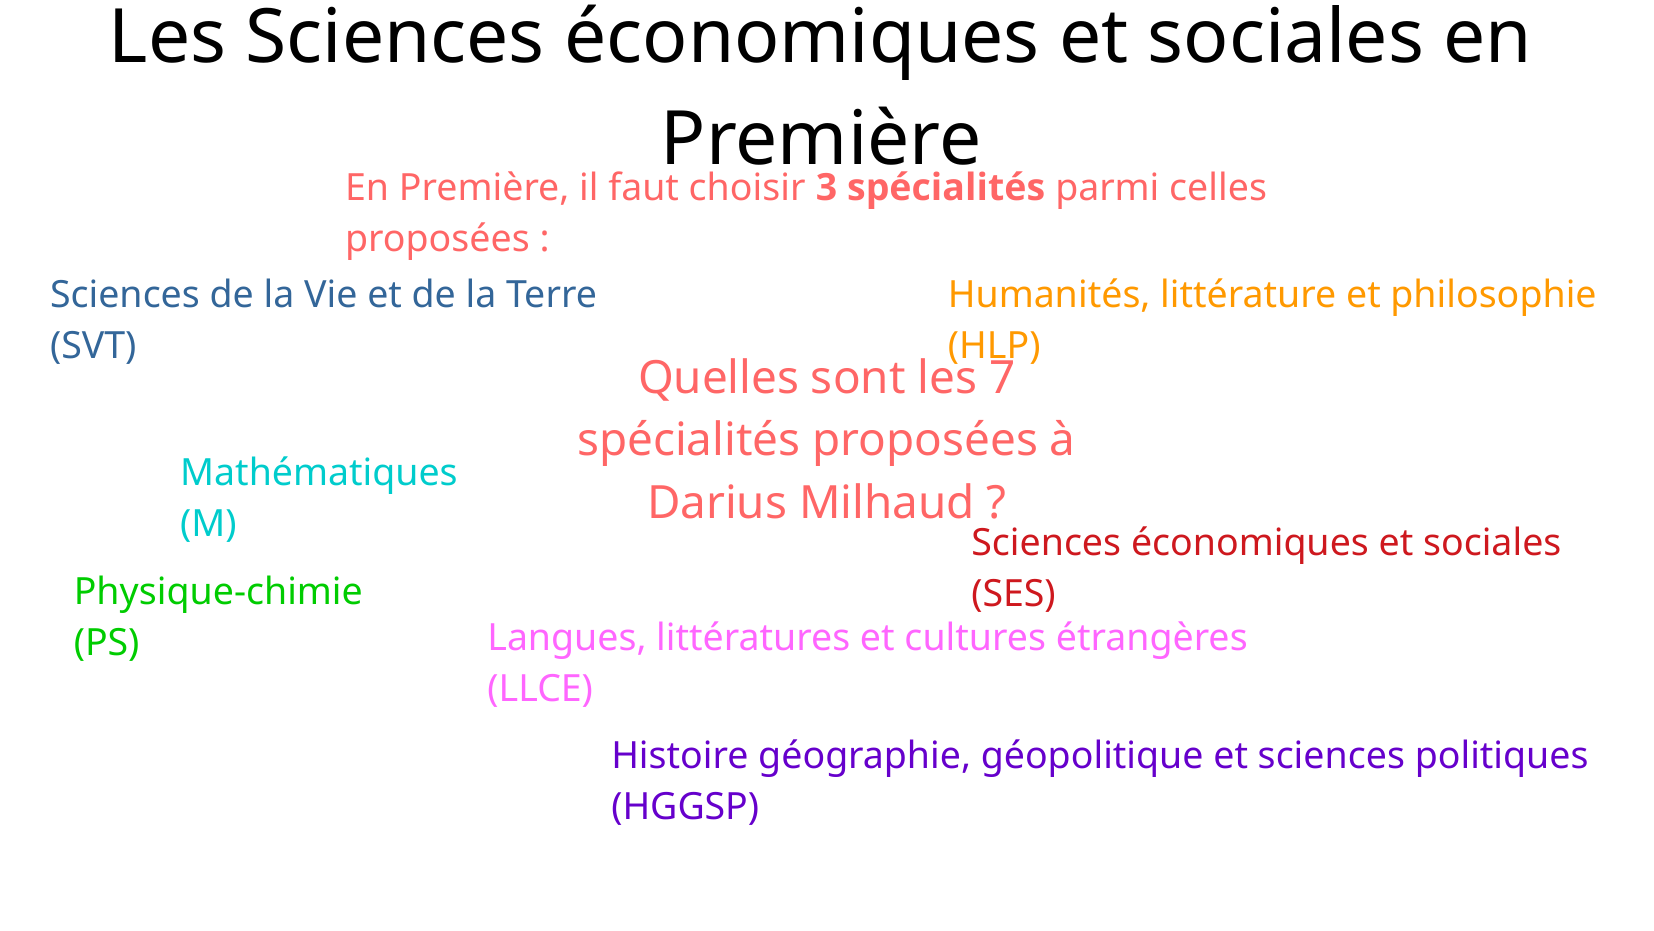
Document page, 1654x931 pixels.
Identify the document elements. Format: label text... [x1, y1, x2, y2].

text_box Humanités, littérature et philosophie (HLP) [933, 259, 1630, 318]
text_box Sciences économiques et sociales (SES) [956, 507, 1607, 567]
text_box Langues, littératures et cultures étrangères (LLCE) [472, 603, 1312, 662]
text_box Mathématiques (M) [165, 438, 520, 497]
text_box Quelles sont les 7 spécialités proposées à Darius Milhaud ? [531, 336, 1123, 457]
text_box Sciences de la Vie et de la Terre (SVT) [35, 259, 650, 318]
text_box En Première, il faut choisir 3 spécialités parmi celles proposées : [330, 153, 1382, 212]
text_box Physique-chimie (PS) [59, 557, 402, 616]
text_box Histoire géographie, géopolitique et sciences politiques (HGGSP) [596, 721, 1625, 780]
title Les Sciences économiques et sociales en Première [47, 41, 1595, 128]
